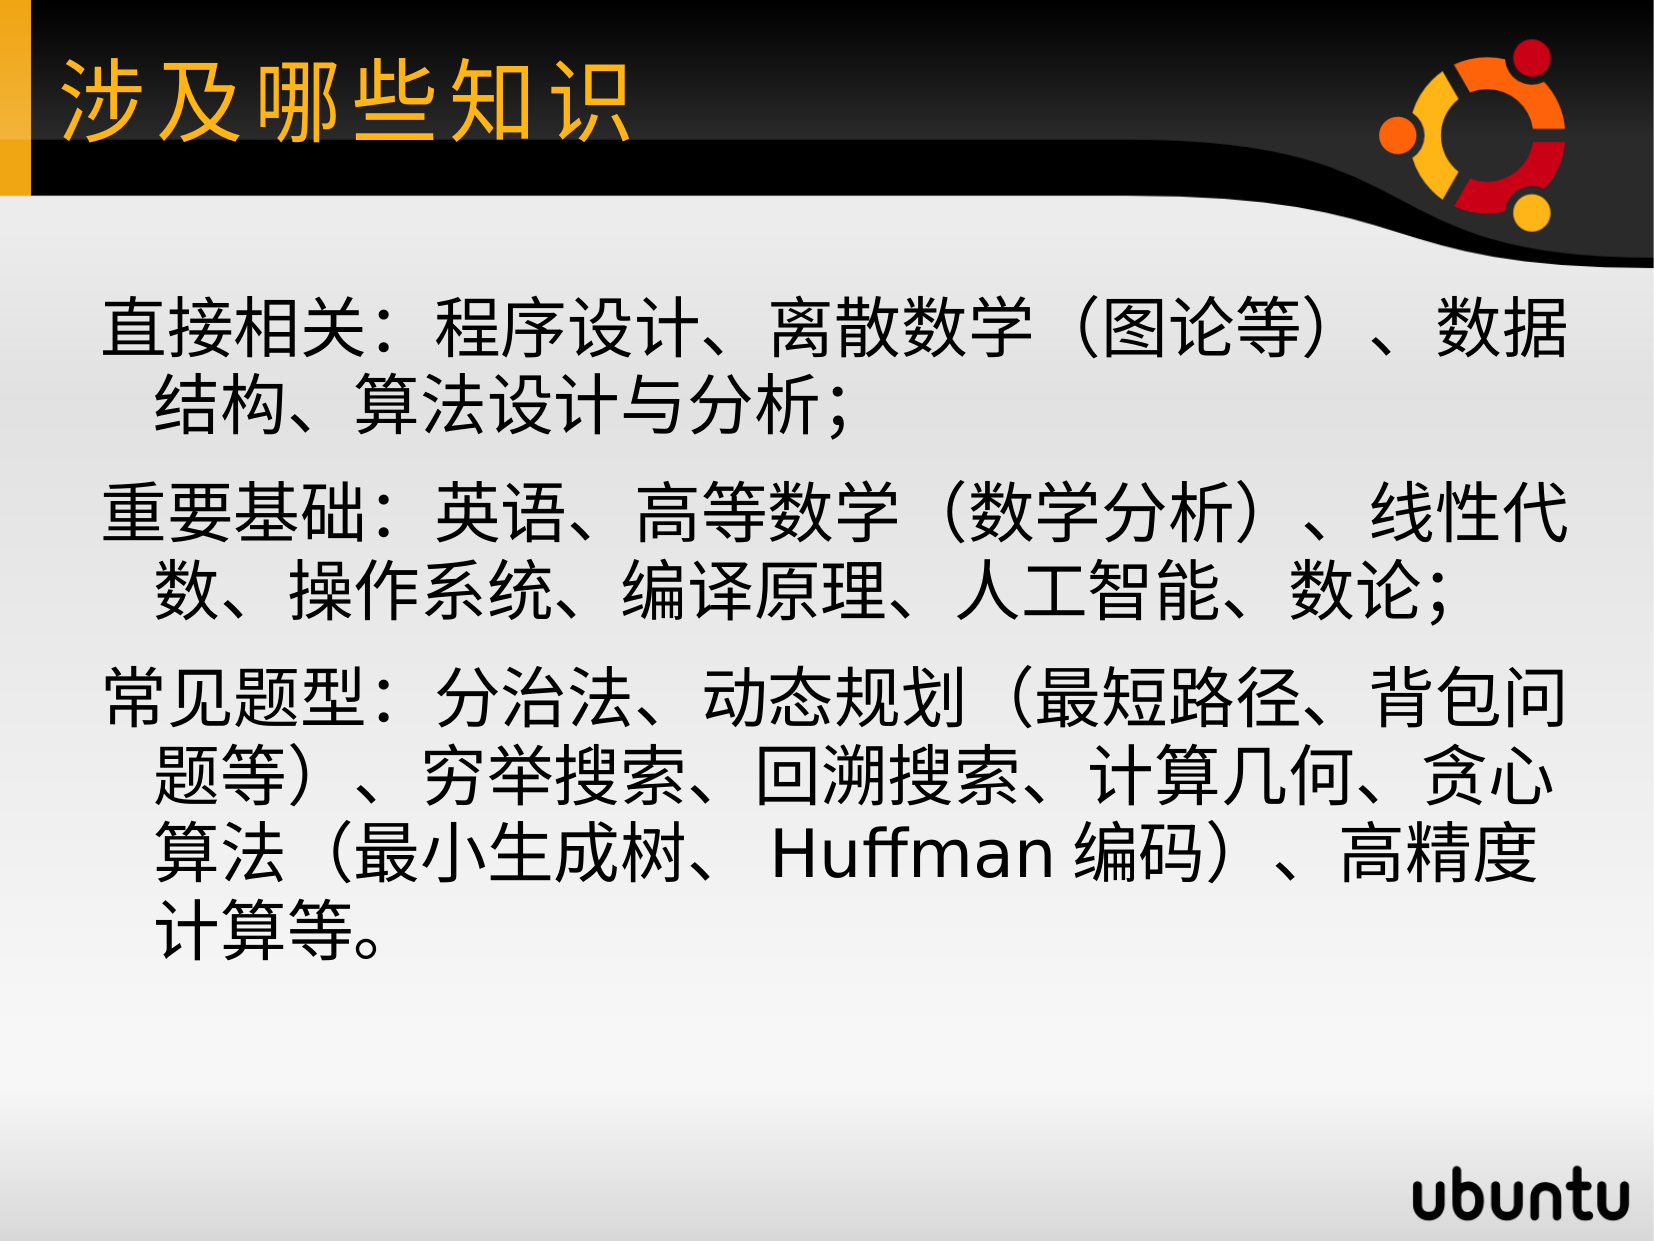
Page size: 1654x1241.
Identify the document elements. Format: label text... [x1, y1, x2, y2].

title 涉及哪些知识 [59, 36, 1270, 171]
picture [0, 0, 1654, 1241]
list 直接相关：程序设计、离散数学（图论等）、数据结构、算法设计与分析； 重要基础：英语、高等数学（数学分析）、线性代数、操作系统、编译原理、人工智能、数论； 常见题型：分治法、动态规划（最短路径、背包问题等）、穷举搜索、回溯搜索、计算几何、贪心算法（最小生成树、Huffman编码）、高精度计算等。 [82, 290, 1571, 1094]
